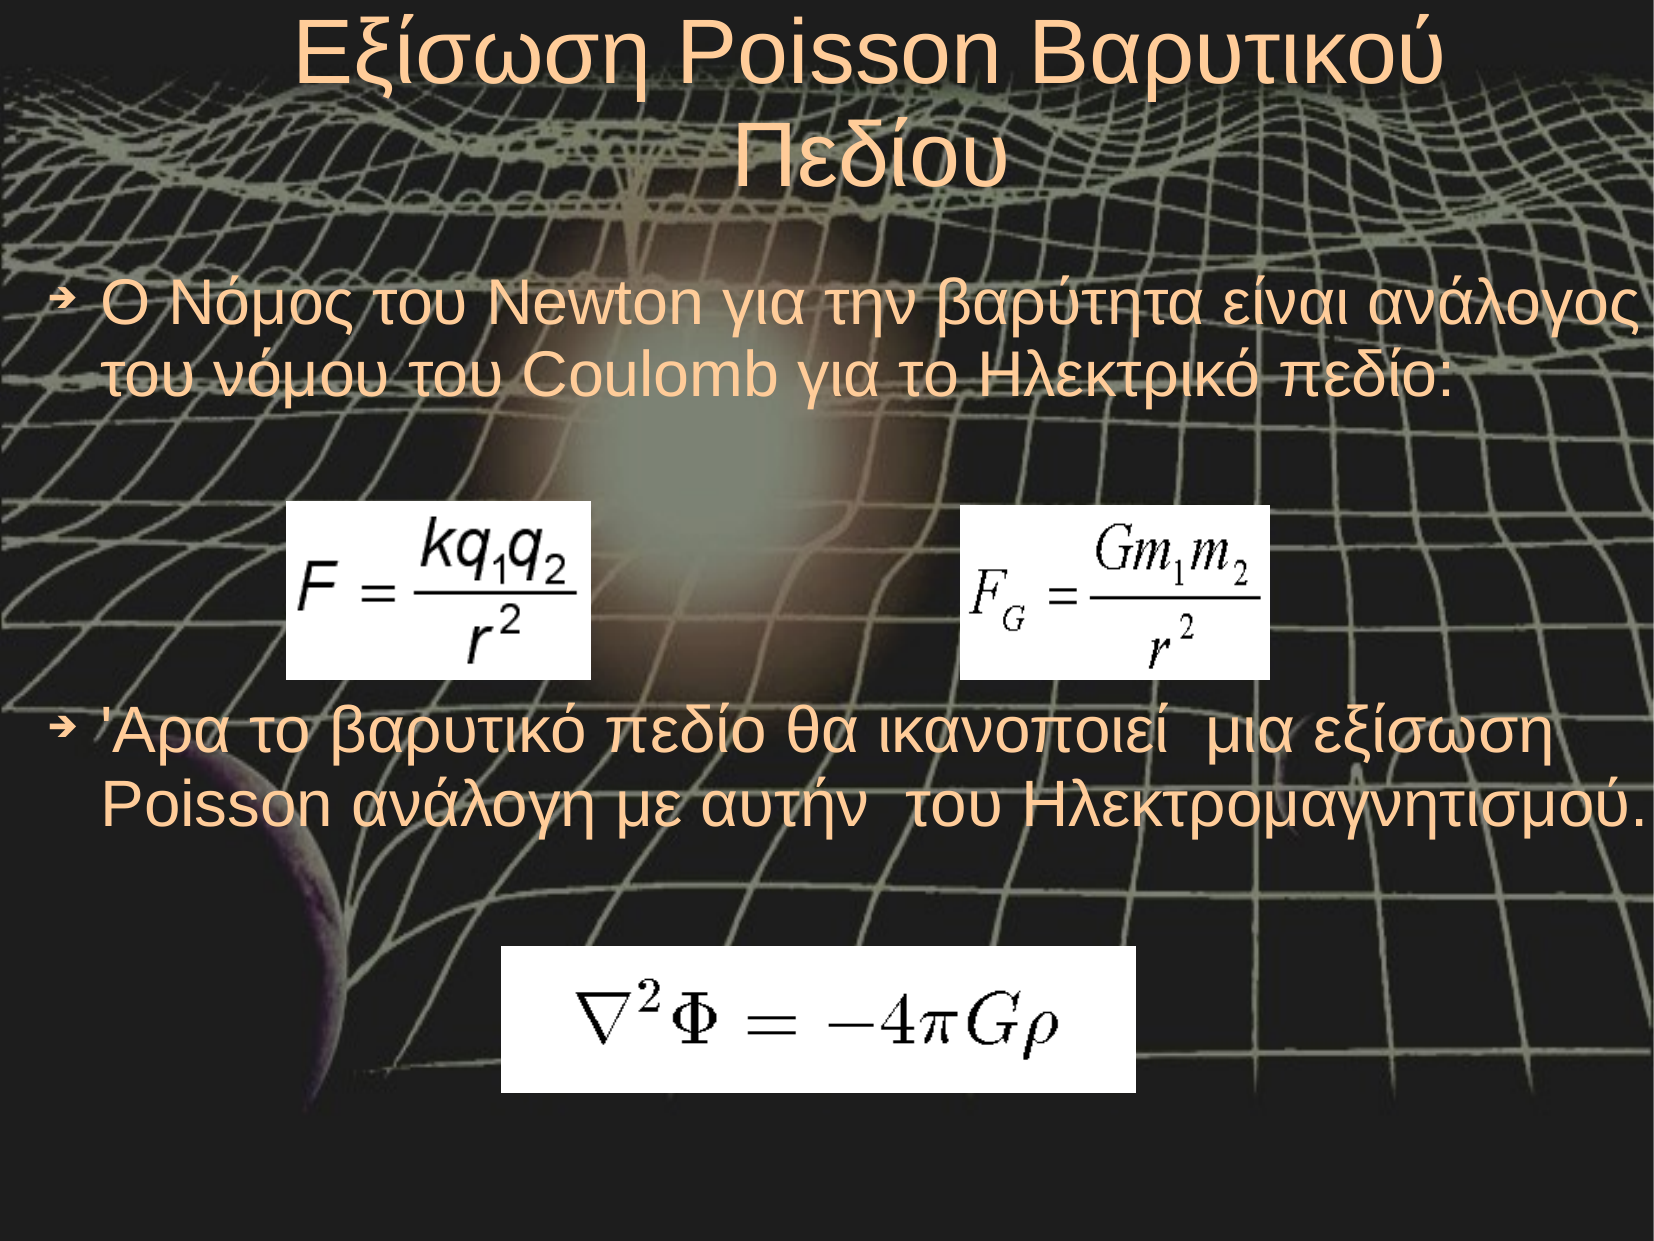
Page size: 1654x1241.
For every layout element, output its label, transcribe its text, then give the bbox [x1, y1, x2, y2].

title Εξίσωση Poisson Βαρυτικού Πεδίου [177, 0, 1565, 207]
picture [286, 501, 591, 680]
list Ο Νόμος του Newton για την βαρύτητα είναι ανάλογος του νόμου του Coulomb για το Ηλεκτρικό πεδίο: 'Αρα το βαρυτικό πεδίο θα ικανοποιεί μια εξίσωση Poisson ανάλογη με αυτήν του Ηλεκτρομαγνητισμού. [29, 265, 1654, 1093]
picture [960, 505, 1270, 680]
picture [0, 0, 1654, 1241]
